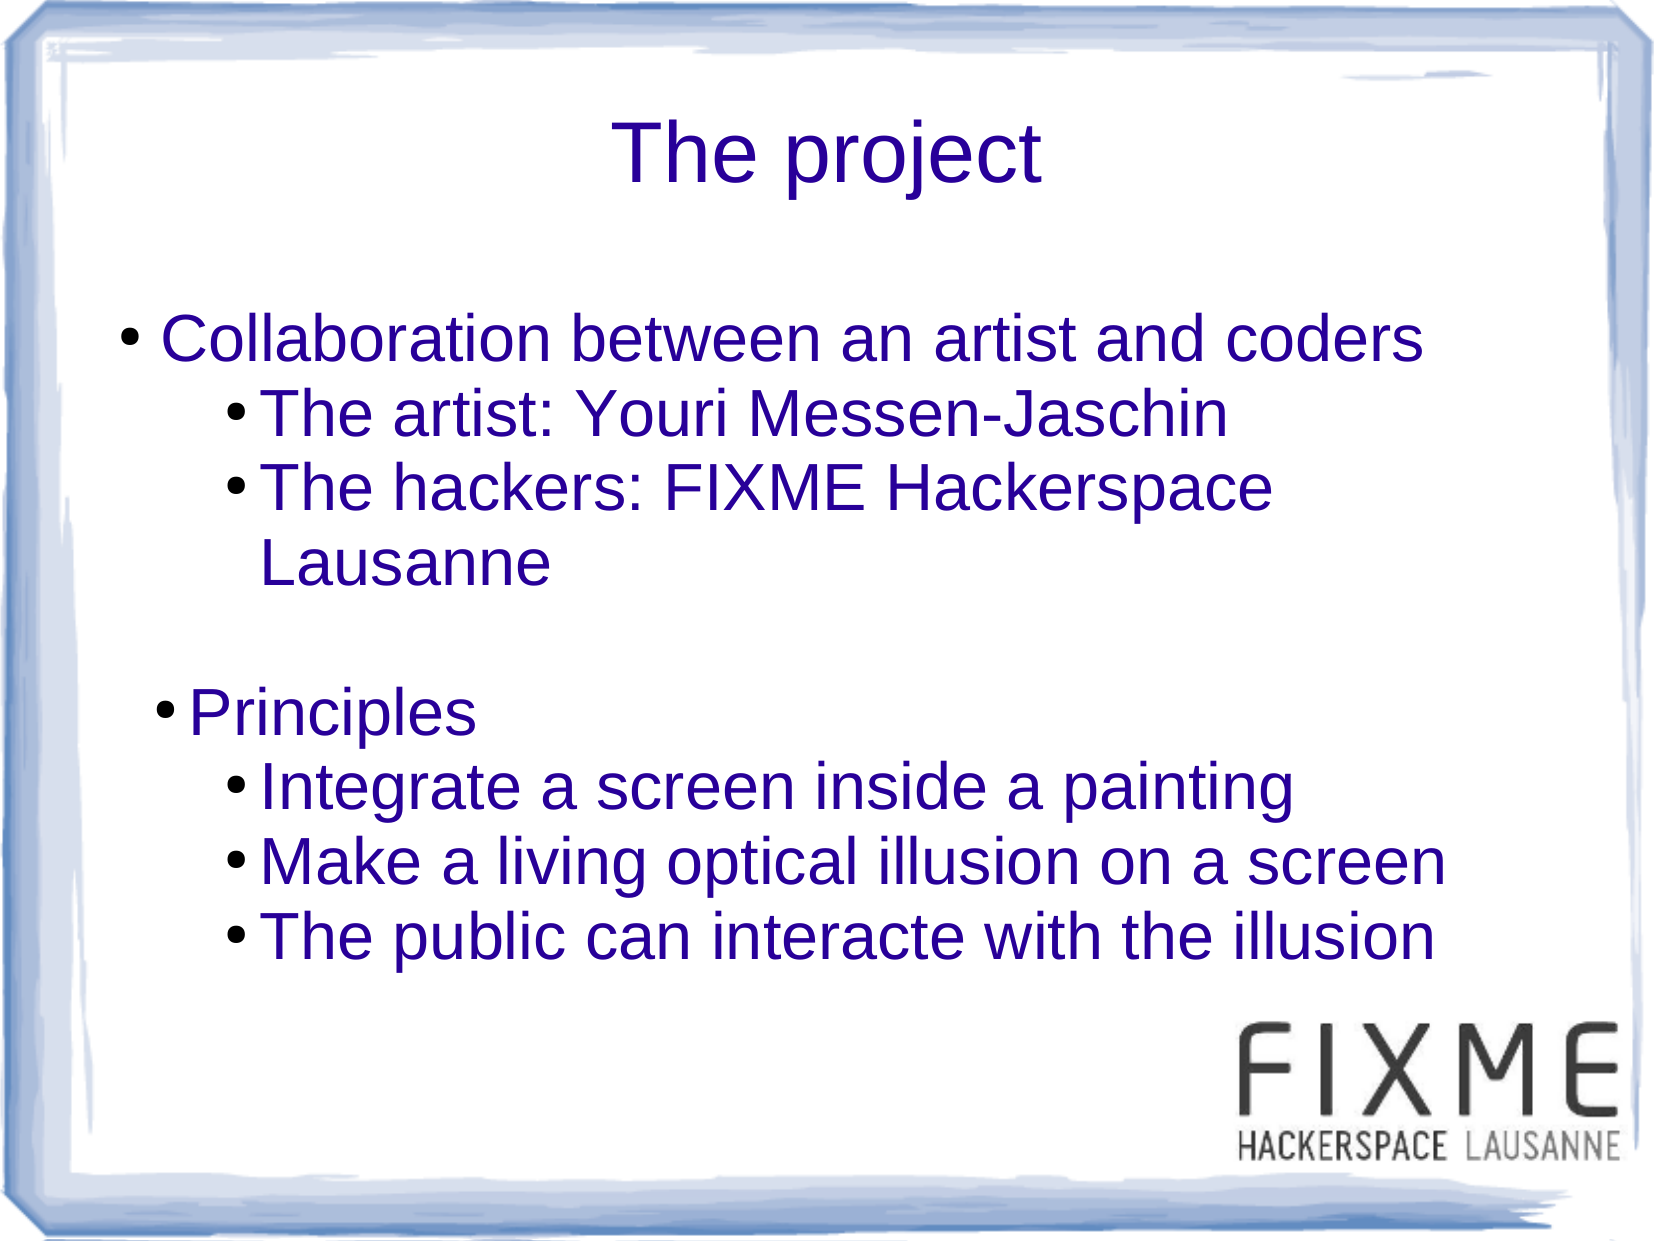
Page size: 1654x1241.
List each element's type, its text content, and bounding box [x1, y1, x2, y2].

title The project [82, 49, 1571, 257]
subtitle Collaboration between an artist and coders The artist: Youri Messen-Jaschin The hackers: FIXME Hackerspace Lausanne Principles Integrate a screen inside a painting Make a living optical illusion on a screen The public can interacte with the illusion [118, 277, 1571, 997]
picture [0, 0, 1654, 1241]
